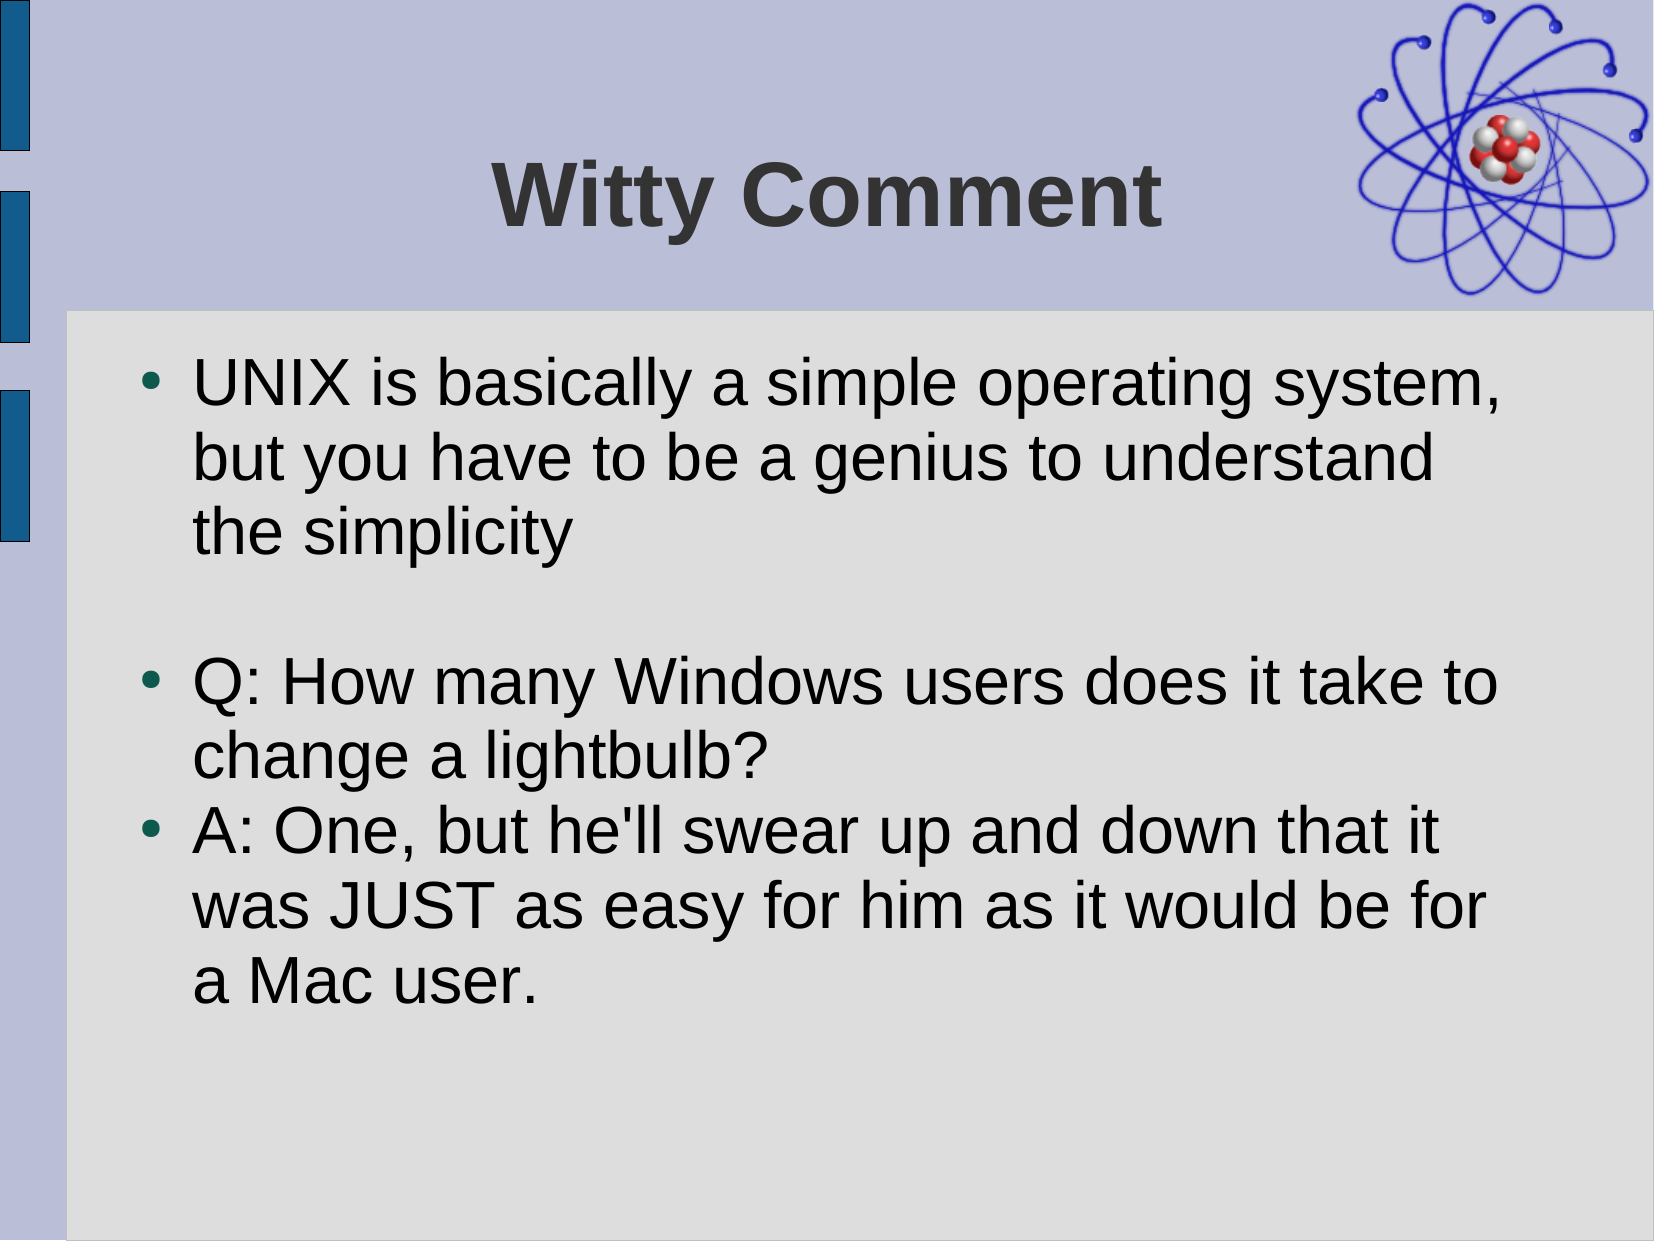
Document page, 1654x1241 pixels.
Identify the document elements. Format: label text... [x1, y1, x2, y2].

picture [1353, 0, 1654, 301]
text_box [121, 344, 1534, 1127]
title Witty Comment [121, 91, 1353, 299]
